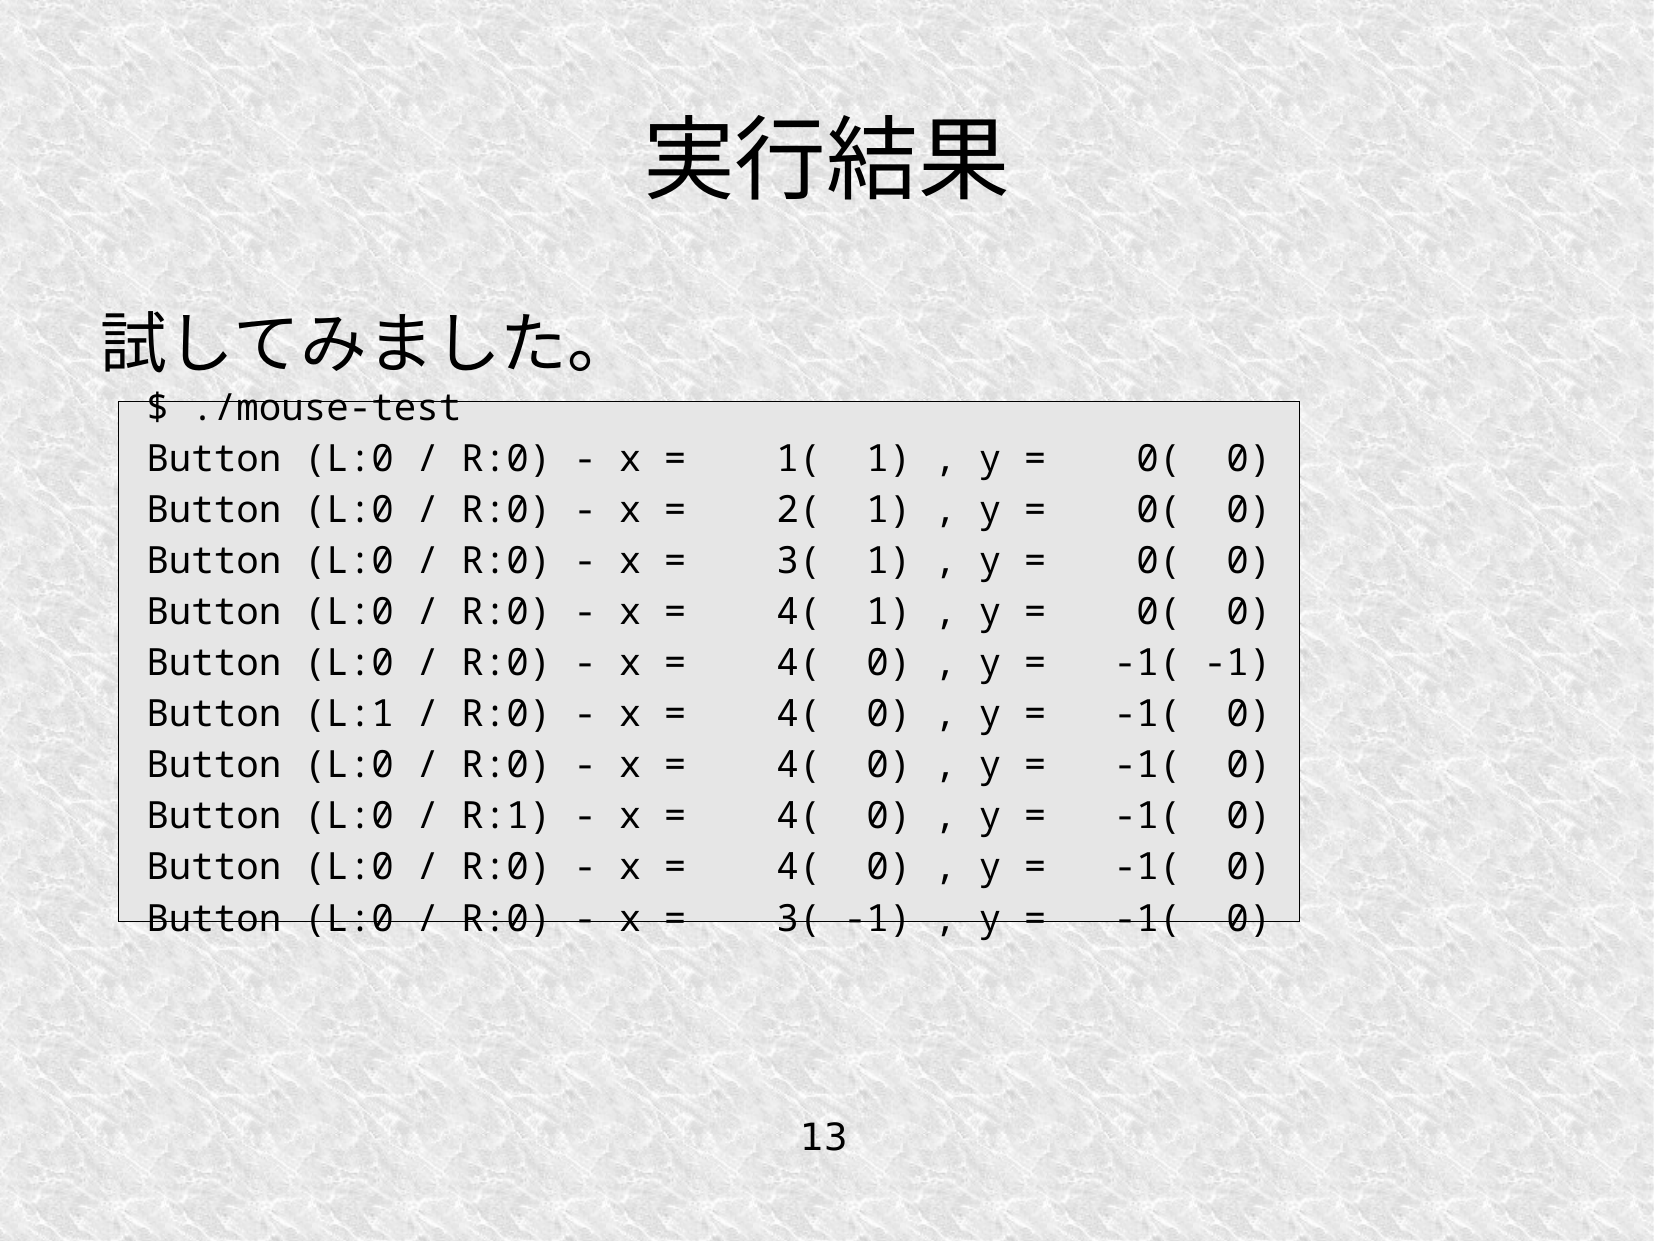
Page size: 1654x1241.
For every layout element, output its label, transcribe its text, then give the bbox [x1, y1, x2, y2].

text_box $ ./mouse-test Button (L:0 / R:0) - x = 1( 1) , y = 0( 0) Button (L:0 / R:0) - x = 2( 1) , y = 0( 0) Button (L:0 / R:0) - x = 3( 1) , y = 0( 0) Button (L:0 / R:0) - x = 4( 1) , y = 0( 0) Button (L:0 / R:0) - x = 4( 0) , y = -1( -1) Button (L:1 / R:0) - x = 4( 0) , y = -1( 0) Button (L:0 / R:0) - x = 4( 0) , y = -1( 0) Button (L:0 / R:1) - x = 4( 0) , y = -1( 0) Button (L:0 / R:0) - x = 4( 0) , y = -1( 0) Button (L:0 / R:0) - x = 3( -1) , y = -1( 0) [118, 401, 1300, 922]
list 試してみました。 [82, 290, 1571, 414]
picture [0, 0, 1654, 1241]
title 実行結果 [82, 49, 1571, 257]
text_box <番号> [752, 1108, 895, 1182]
